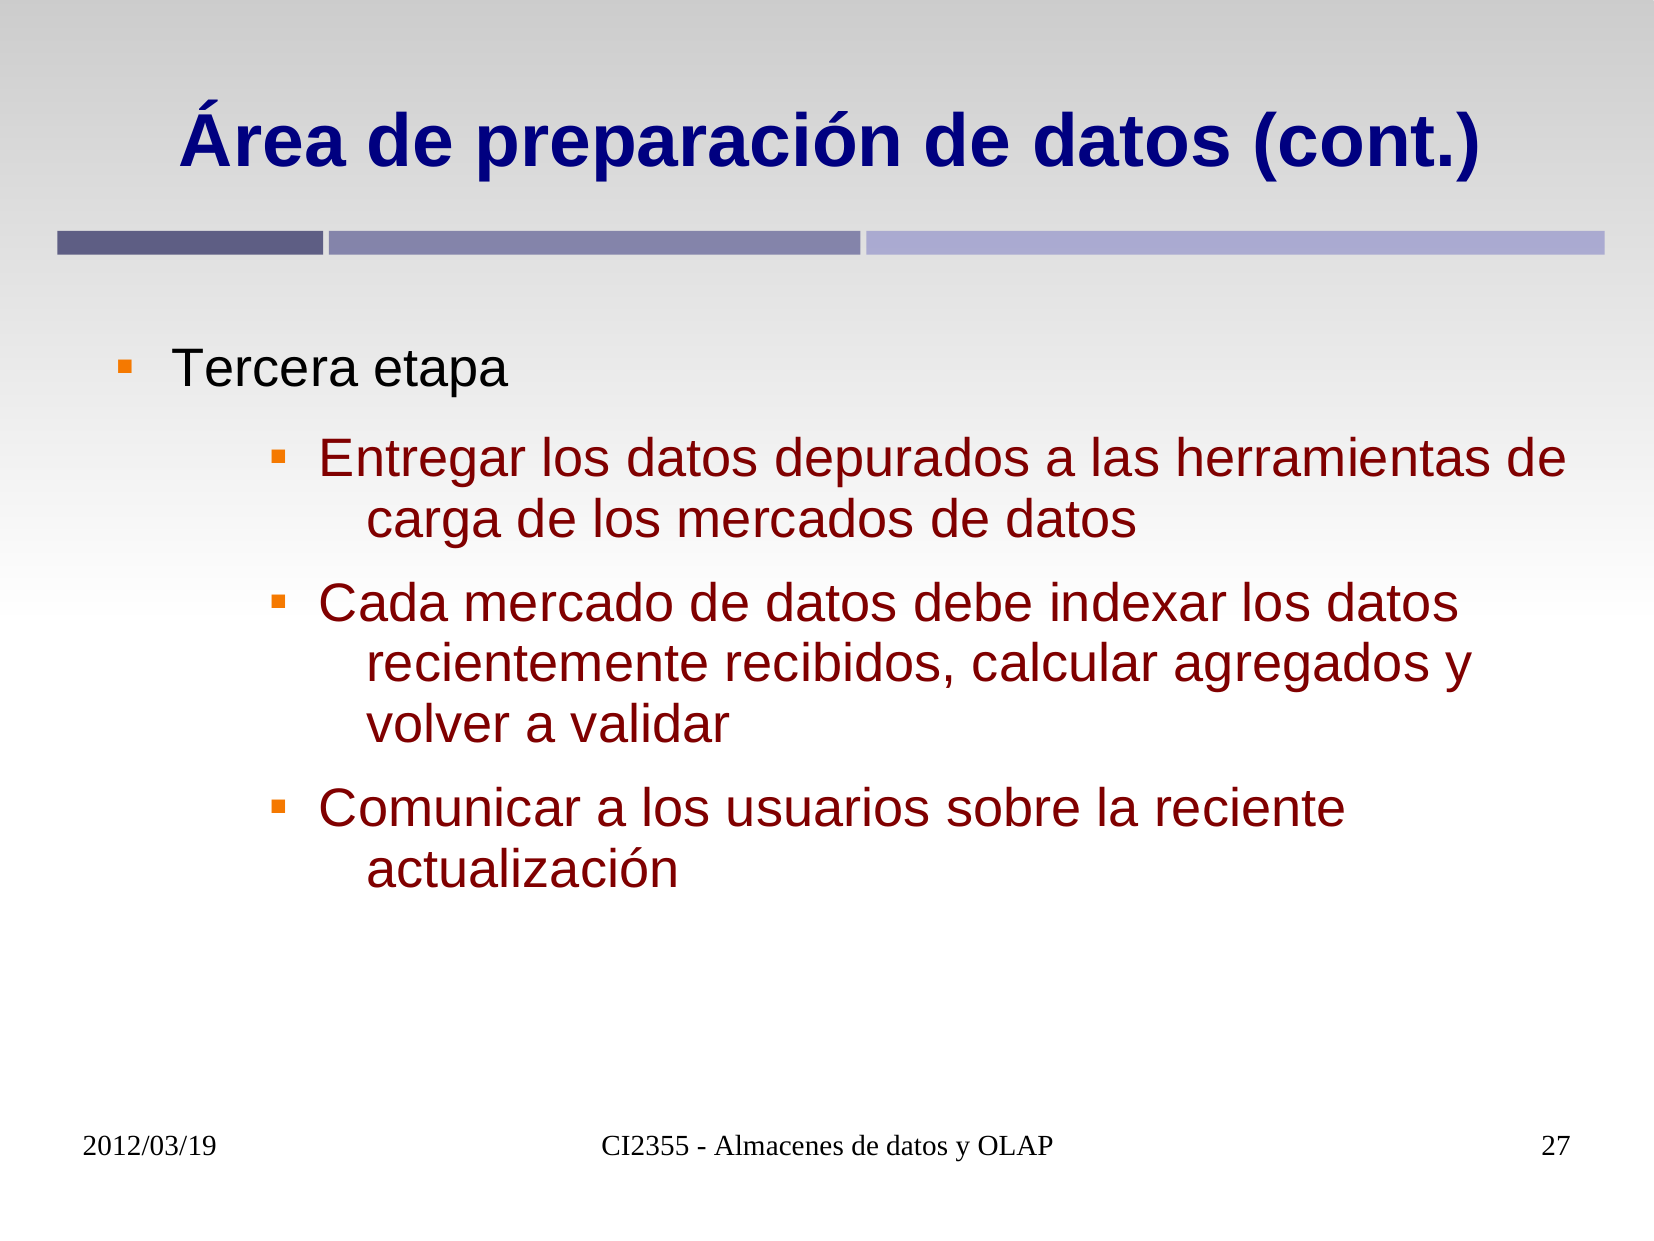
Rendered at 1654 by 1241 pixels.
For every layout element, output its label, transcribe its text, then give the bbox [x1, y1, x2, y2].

title Área de preparación de datos (cont.) [86, 55, 1576, 226]
list Tercera etapa Entregar los datos depurados a las herramientas de carga de los mercados de datos Cada mercado de datos debe indexar los datos recientemente recibidos, calcular agregados y volver a validar Comunicar a los usuarios sobre la reciente actualización [82, 337, 1571, 1109]
